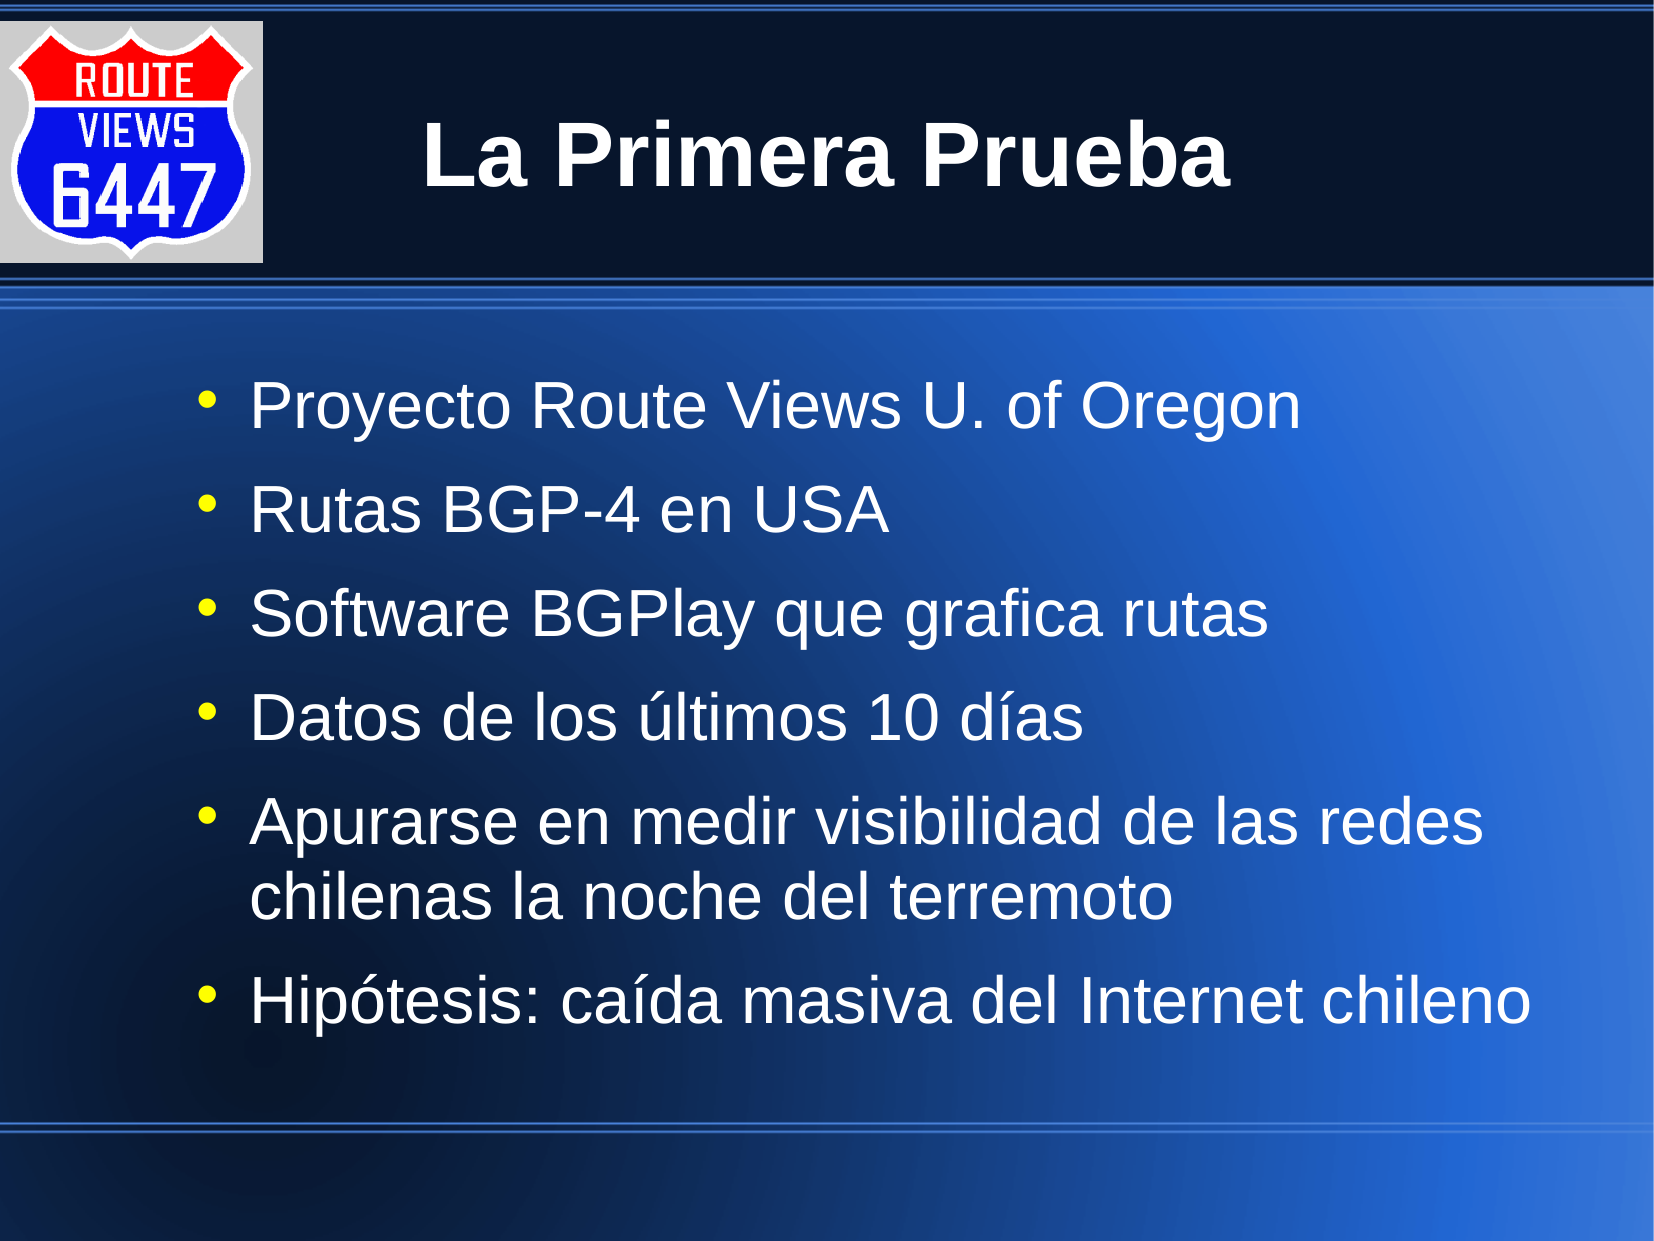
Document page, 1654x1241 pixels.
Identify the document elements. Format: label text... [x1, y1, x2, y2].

list Proyecto Route Views U. of Oregon Rutas BGP-4 en USA Software BGPlay que grafica rutas Datos de los últimos 10 días Apurarse en medir visibilidad de las redes chilenas la noche del terremoto Hipótesis: caída masiva del Internet chileno [178, 364, 1570, 1147]
picture [0, 0, 1654, 1241]
title La Primera Prueba [263, 49, 1571, 257]
